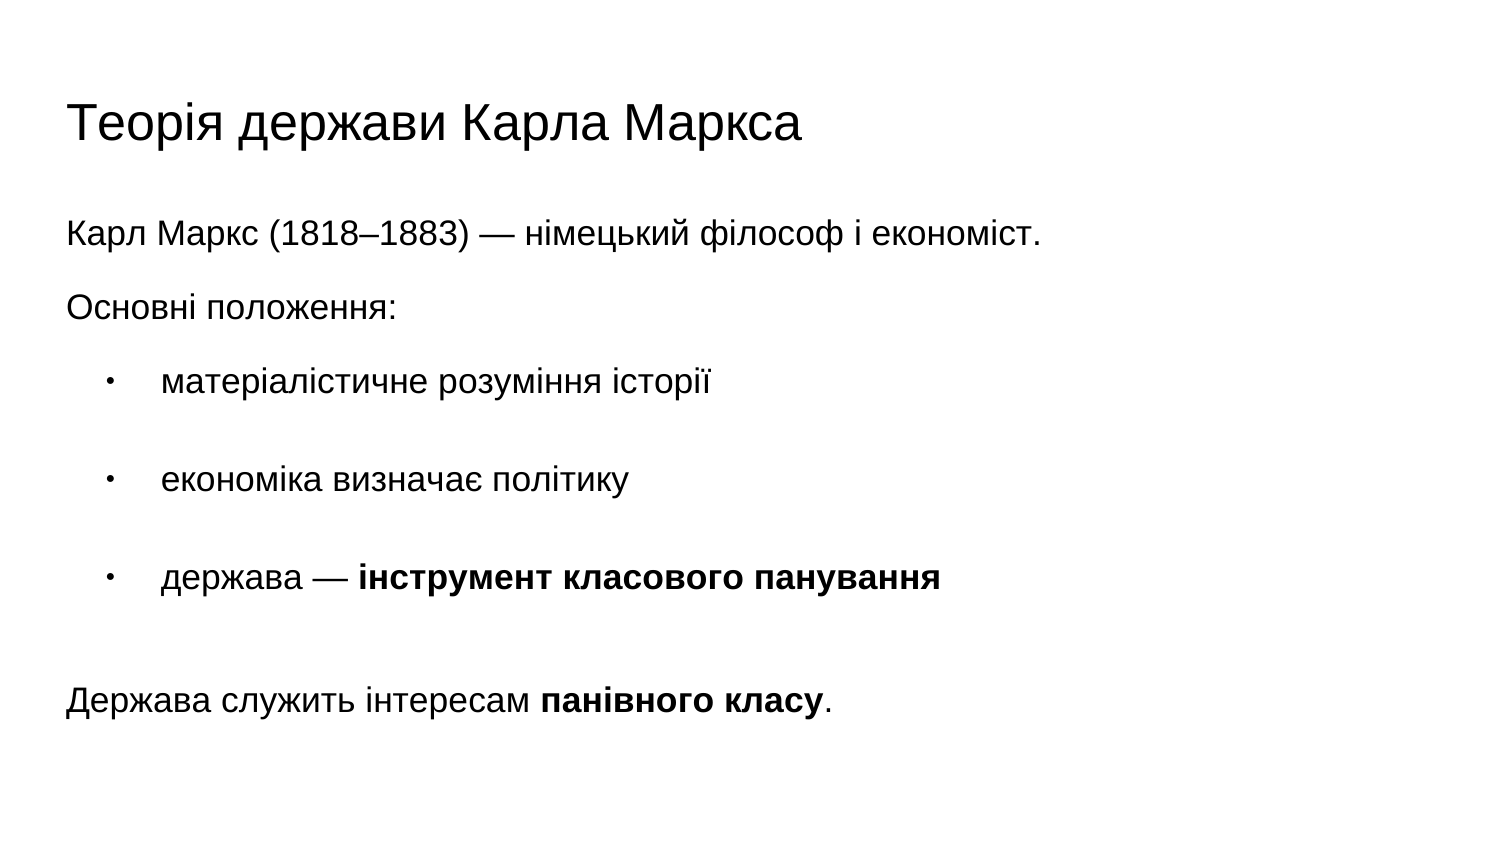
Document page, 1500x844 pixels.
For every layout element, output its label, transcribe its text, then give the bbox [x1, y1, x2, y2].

list Карл Маркс (1818–1883) — німецький філософ і економіст. Основні положення: матеріалістичне розуміння історії економіка визначає політику держава — інструмент класового панування Держава служить інтересам панівного класу. [51, 189, 1449, 750]
title Теорія держави Карла Маркса [51, 72, 1449, 167]
